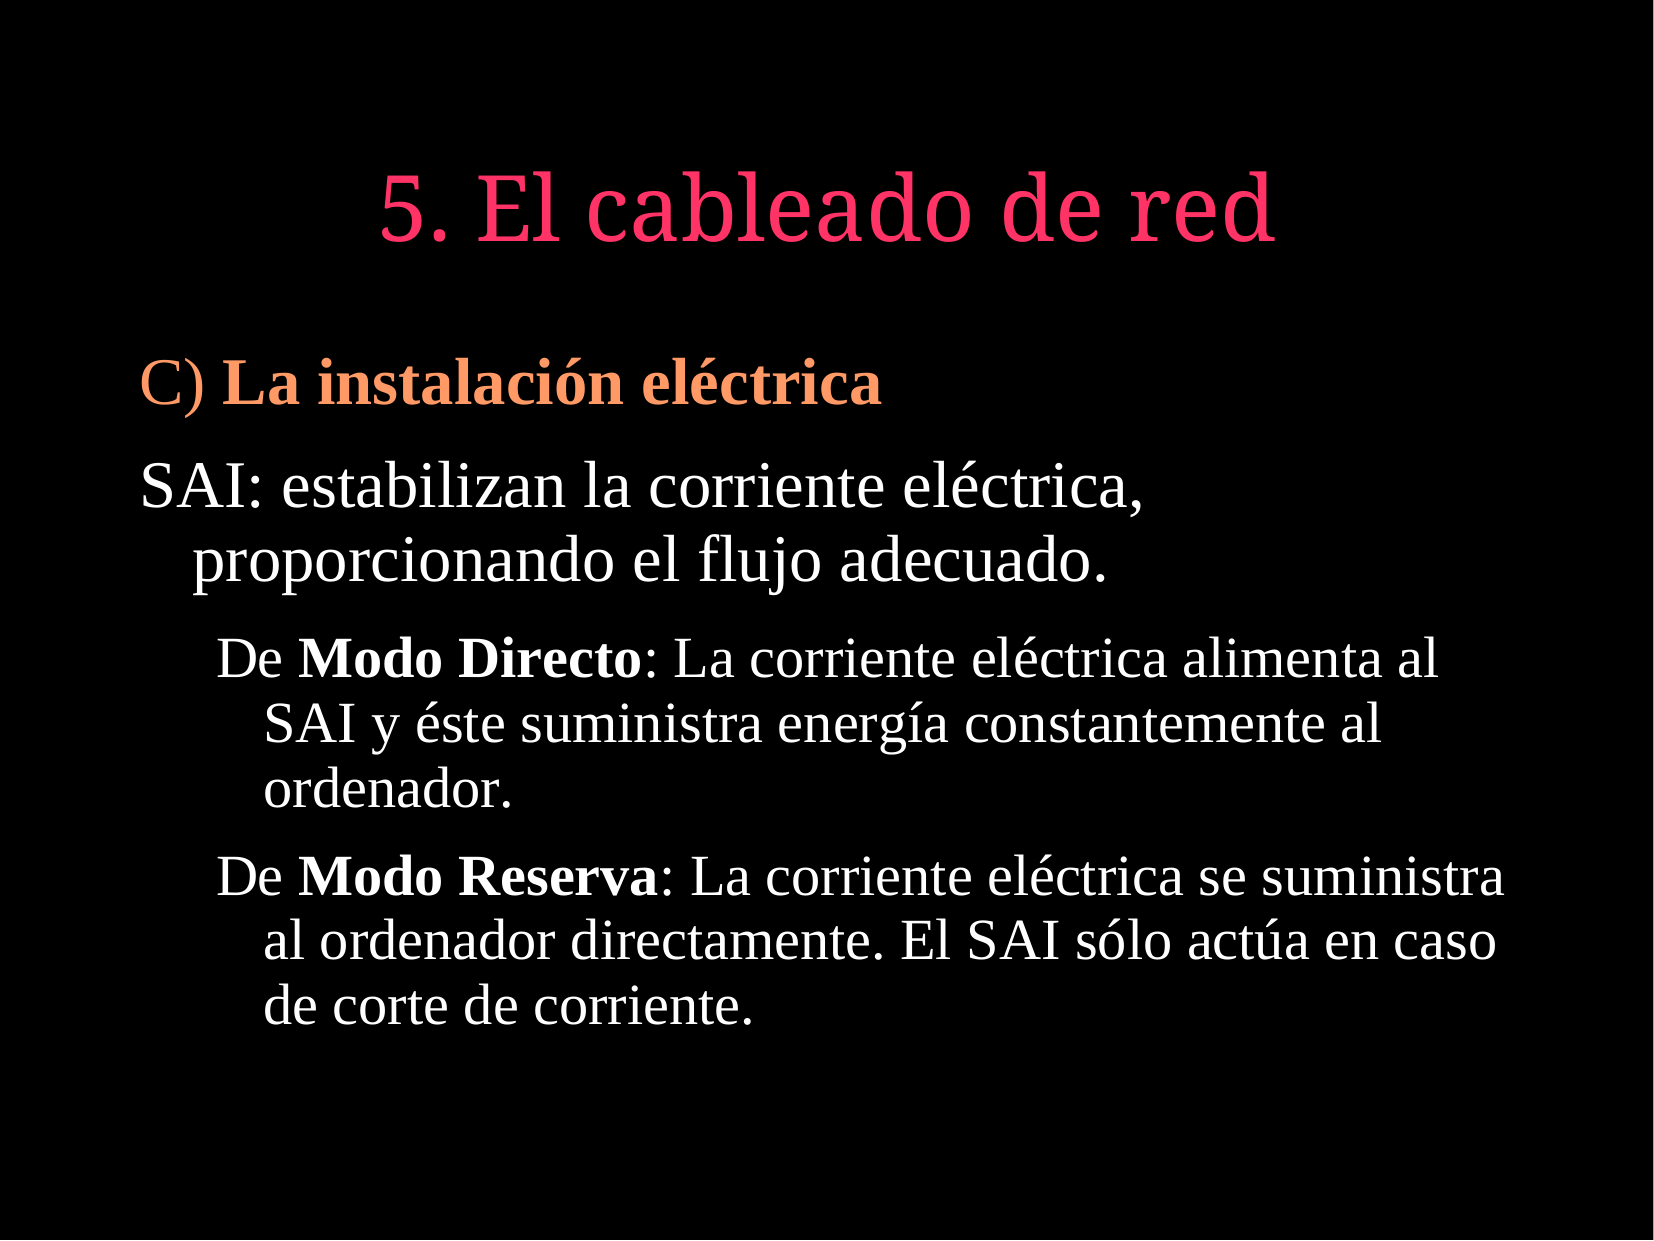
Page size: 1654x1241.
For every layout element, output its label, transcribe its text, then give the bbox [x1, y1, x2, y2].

title 5. El cableado de red [121, 102, 1534, 311]
list C) La instalación eléctrica SAI: estabilizan la corriente eléctrica, proporcionando el flujo adecuado. De Modo Directo: La corriente eléctrica alimenta al SAI y éste suministra energía constantemente al ordenador. De Modo Reserva: La corriente eléctrica se suministra al ordenador directamente. El SAI sólo actúa en caso de corte de corriente. [121, 344, 1534, 1045]
